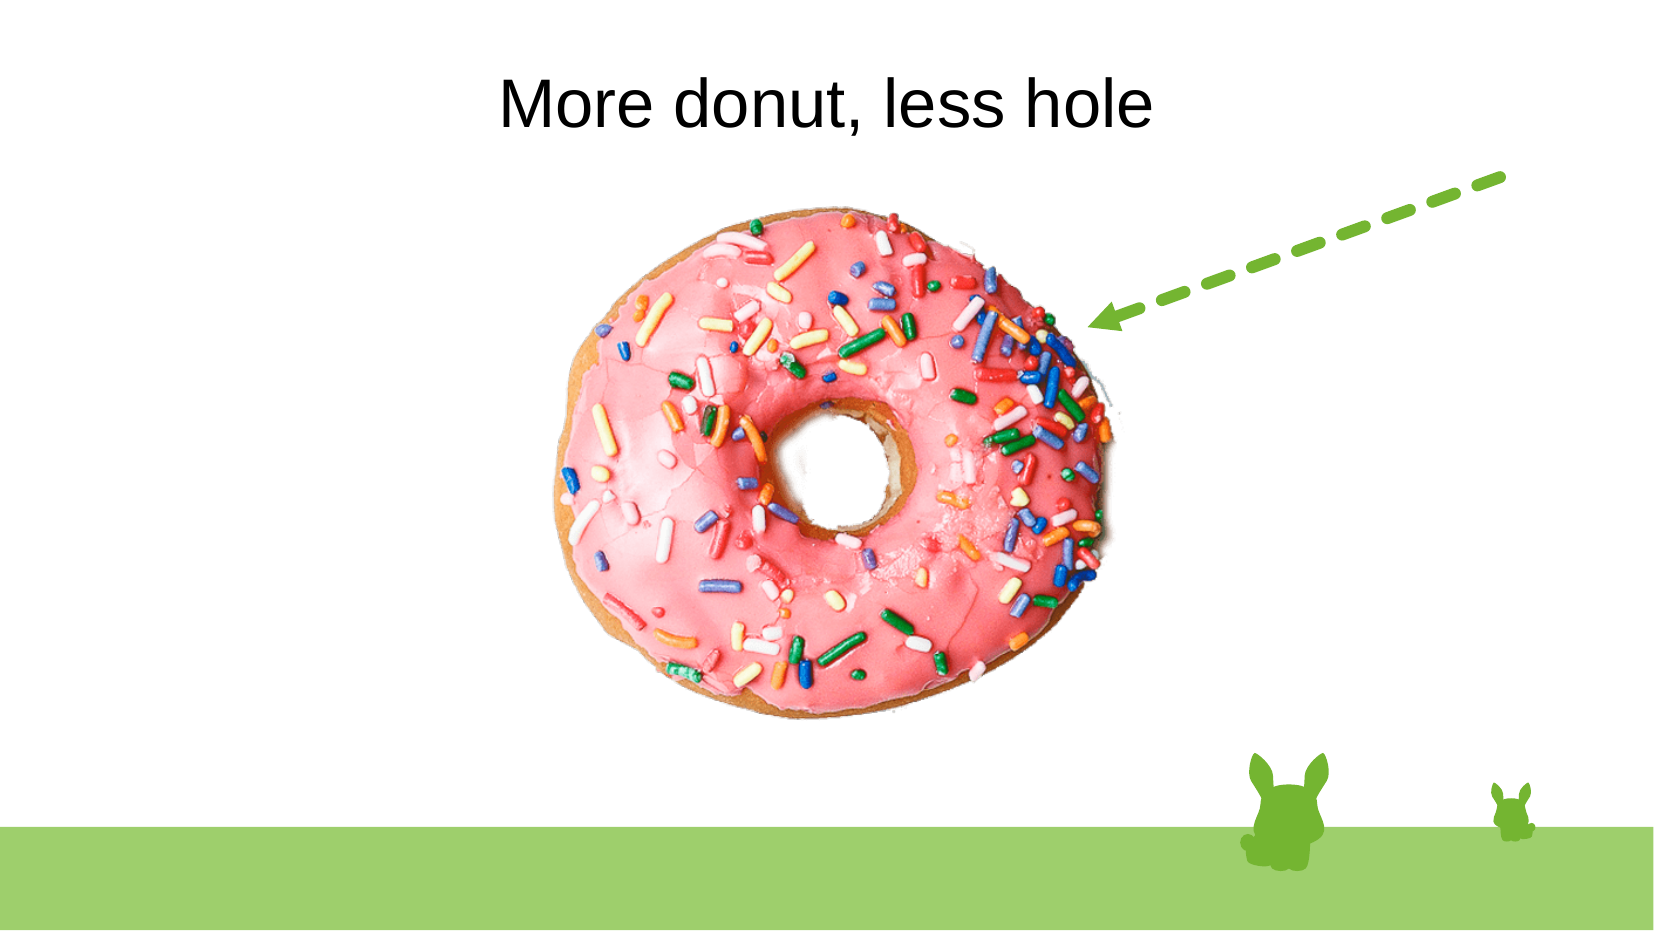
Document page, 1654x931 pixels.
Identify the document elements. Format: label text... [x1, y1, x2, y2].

picture [540, 177, 1126, 764]
title More donut, less hole [88, 29, 1565, 178]
